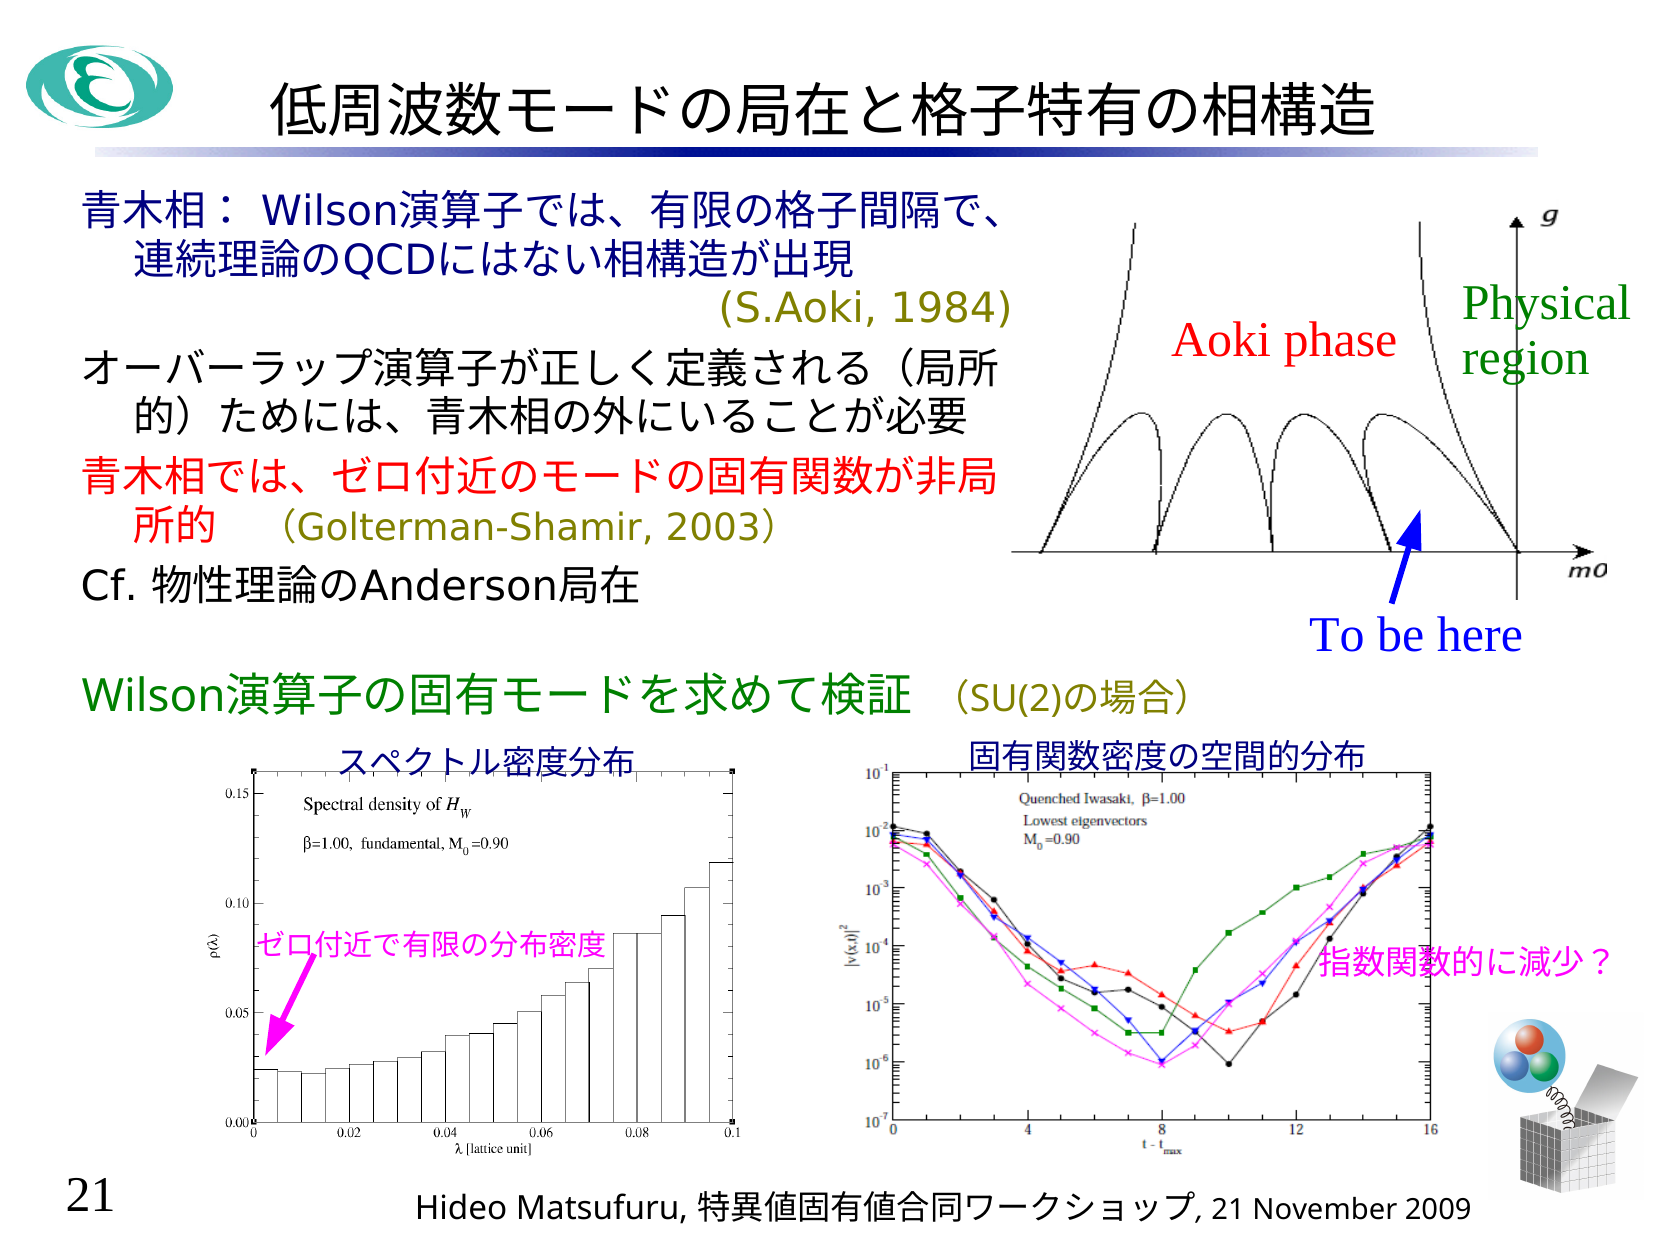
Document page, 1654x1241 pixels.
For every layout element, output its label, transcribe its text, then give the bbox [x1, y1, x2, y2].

text_box 固有関数密度の空間的分布 [968, 730, 1368, 771]
list 青木相： Wilson演算子では、有限の格子間隔で、連続理論のQCDにはない相構造が出現 (S.Aoki, 1984) オーバーラップ演算子が正しく定義される（局所的）ためには、青木相の外にいることが必要 青木相では、ゼロ付近のモードの固有関数が非局所的 （Golterman-Shamir, 2003） Cf. 物性理論のAnderson局在 [62, 187, 1031, 695]
text_box ゼロ付近で有限の分布密度 [256, 921, 608, 957]
title 低周波数モードの局在と格子特有の相構造 [198, 58, 1447, 165]
text_box スペクトル密度分布 [336, 735, 636, 777]
text_box Physical region [1461, 275, 1635, 517]
text_box 指数関数的に減少？ [1319, 935, 1619, 977]
picture [832, 750, 1450, 1167]
picture [20, 37, 179, 136]
picture [1031, 198, 1607, 600]
text_box Wilson演算子の固有モードを求めて検証 （SU(2)の場合） [81, 658, 1226, 715]
text_box Aoki phase [1171, 311, 1402, 473]
picture [1488, 1012, 1644, 1200]
text_box To be here [1309, 607, 1528, 769]
picture [201, 761, 744, 1158]
picture [1447, 147, 1538, 157]
picture [95, 147, 198, 157]
